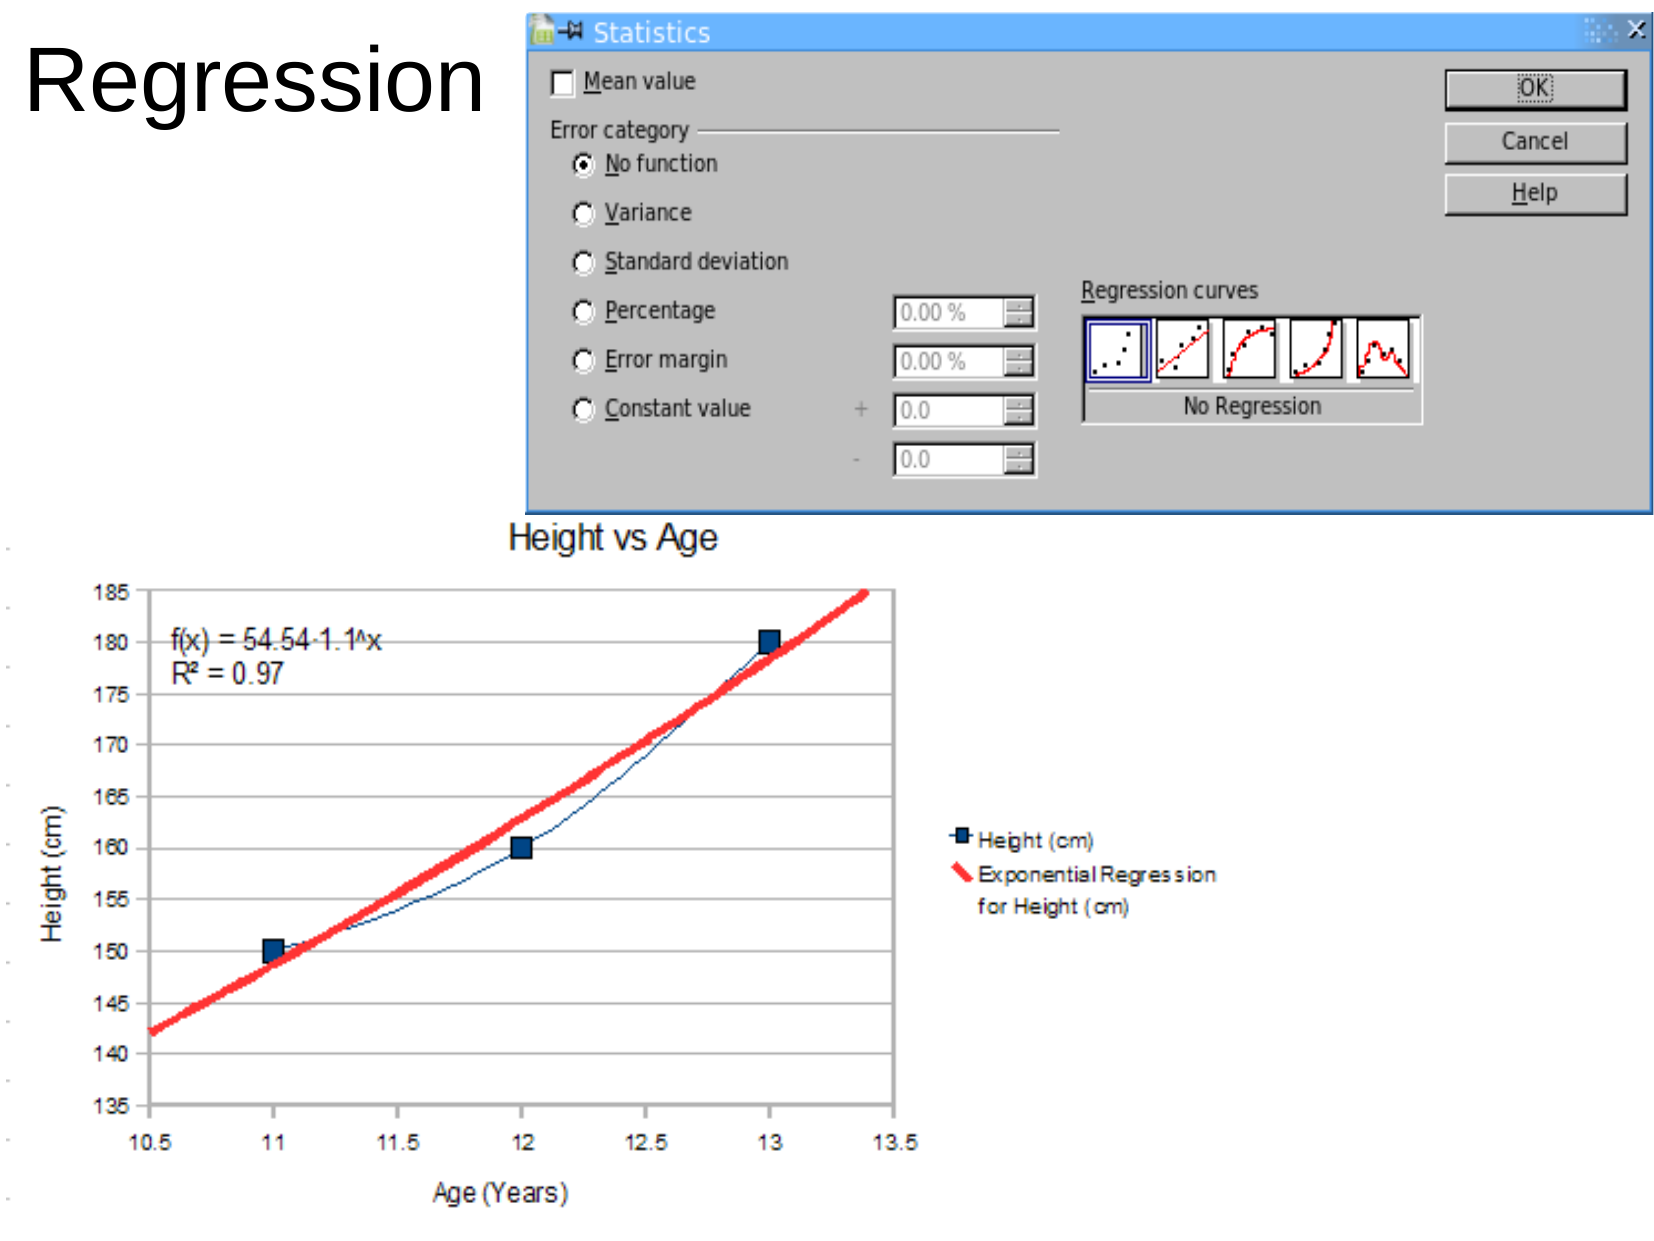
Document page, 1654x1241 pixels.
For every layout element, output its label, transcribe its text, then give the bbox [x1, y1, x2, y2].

title Regression [23, 28, 525, 132]
picture [6, 12, 1654, 1228]
